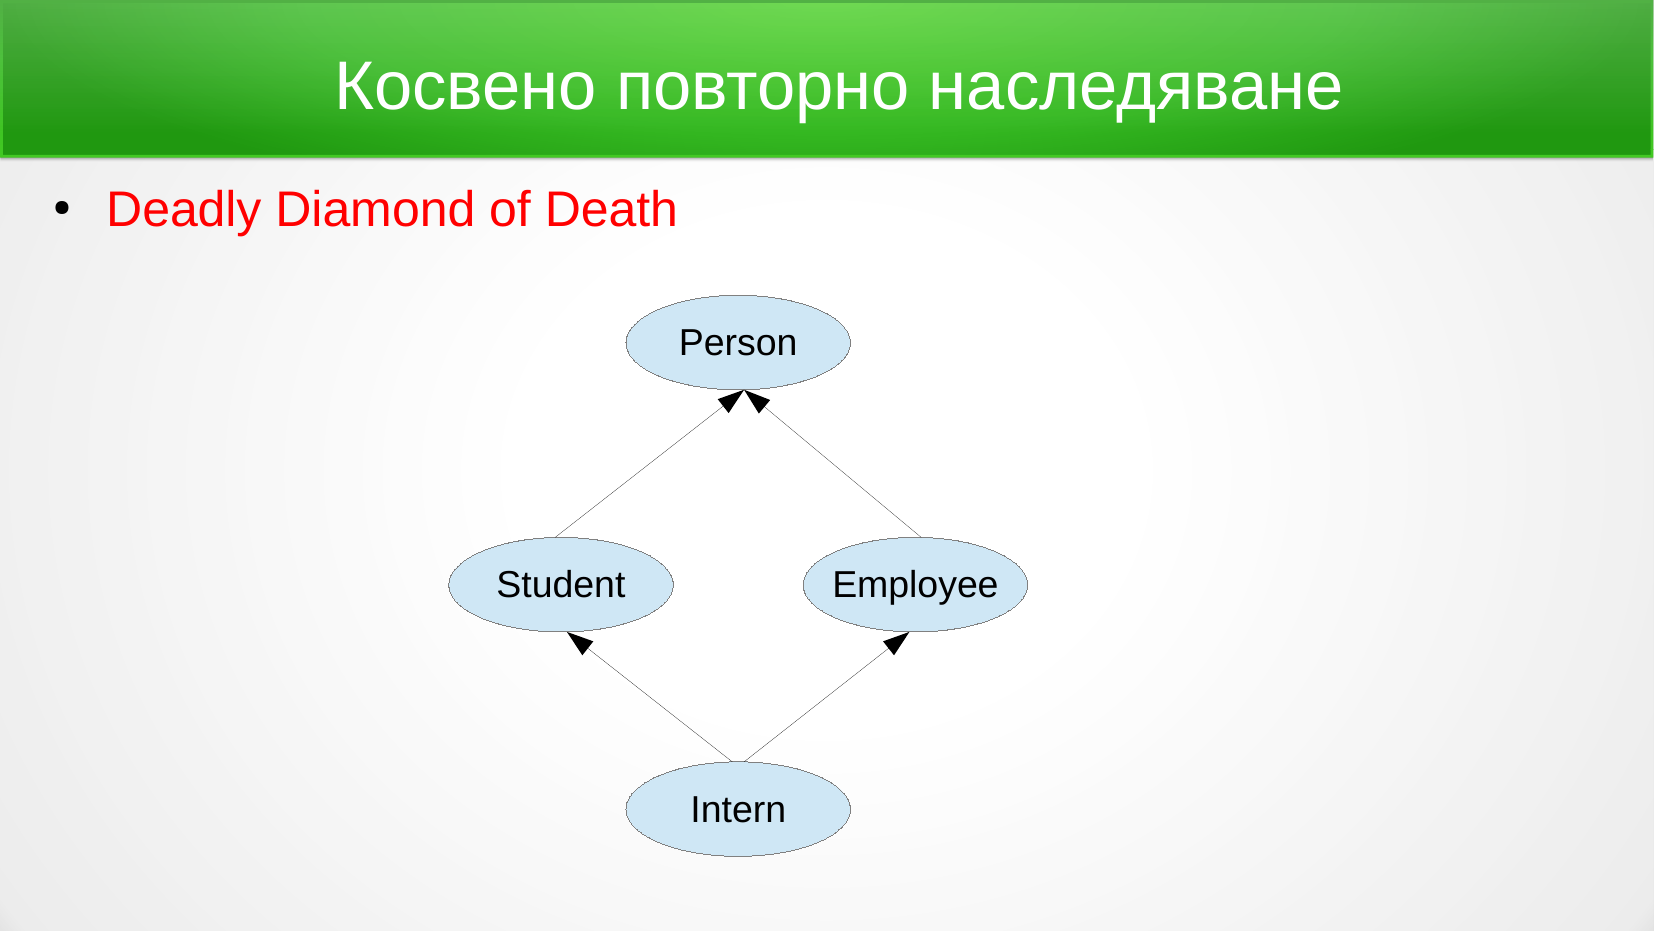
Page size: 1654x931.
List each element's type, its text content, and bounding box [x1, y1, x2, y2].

list Deadly Diamond of Death [35, 181, 1619, 898]
text_box Student [448, 537, 674, 632]
text_box Person [625, 295, 851, 390]
text_box Intern [625, 761, 851, 857]
title Косвено повторно наследяване [82, 37, 1571, 135]
text_box Employee [803, 537, 1028, 632]
